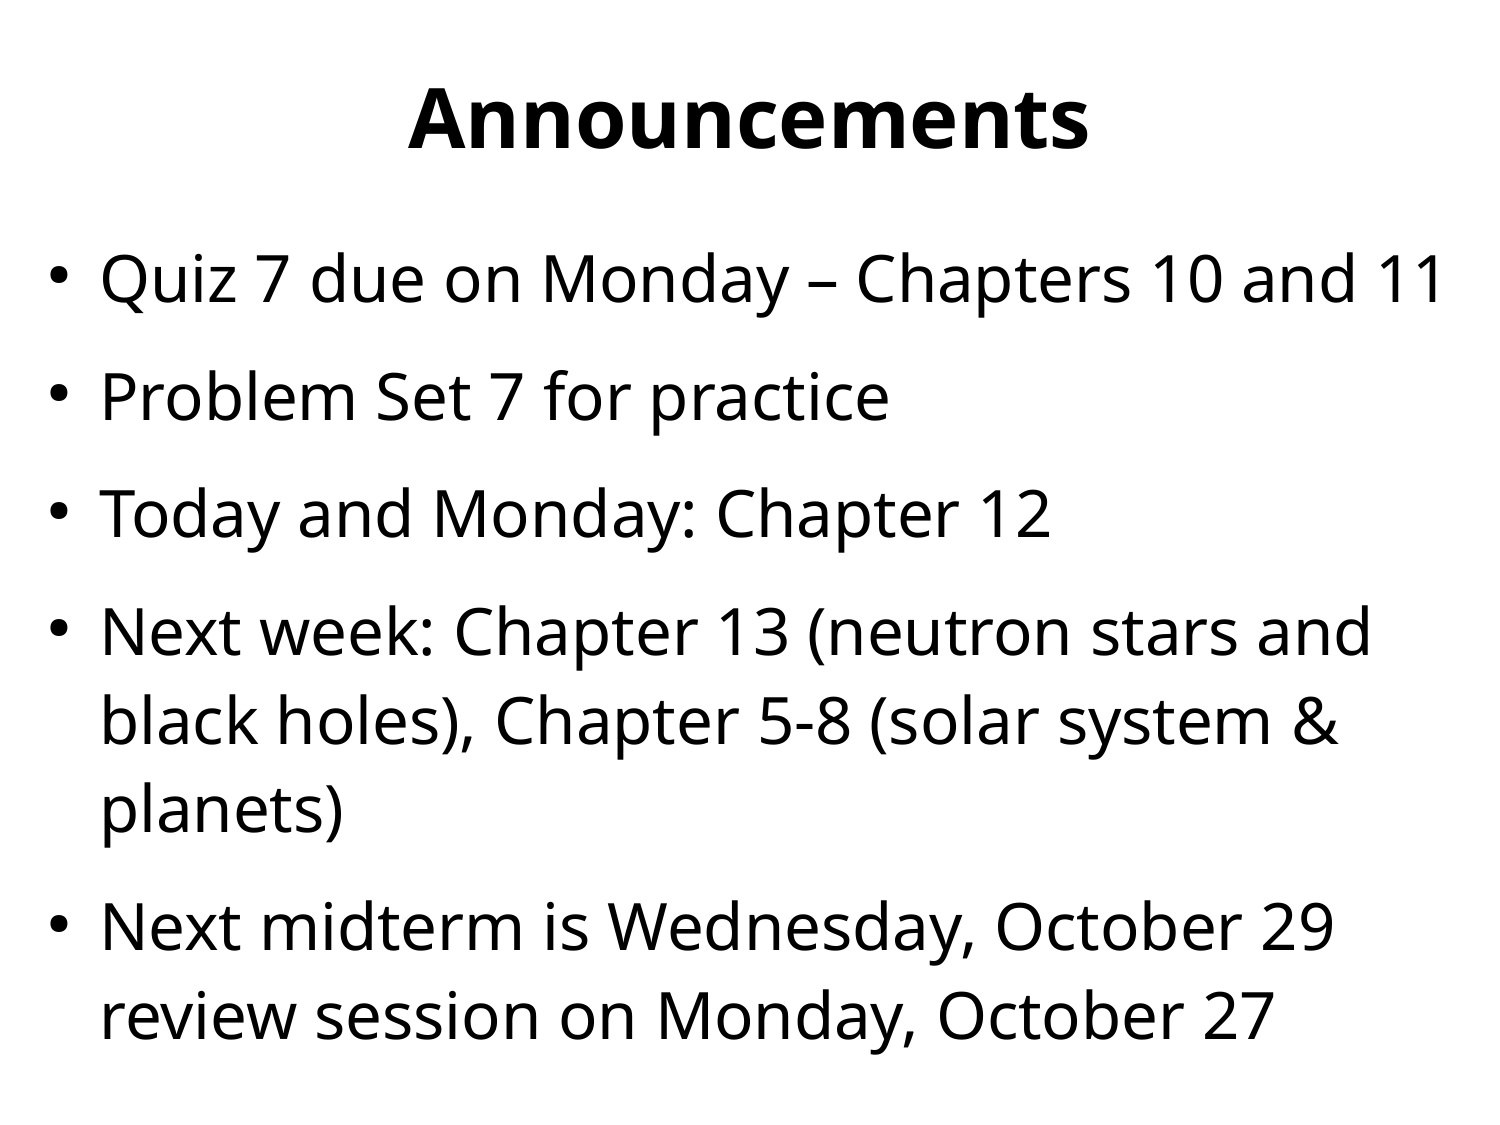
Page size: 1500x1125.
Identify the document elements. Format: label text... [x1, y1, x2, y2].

list Quiz 7 due on Monday – Chapters 10 and 11 Problem Set 7 for practice Today and Monday: Chapter 12 Next week: Chapter 13 (neutron stars and black holes), Chapter 5-8 (solar system & planets) Next midterm is Wednesday, October 29 review session on Monday, October 27 [30, 232, 1471, 1096]
title Announcements [30, 67, 1471, 165]
